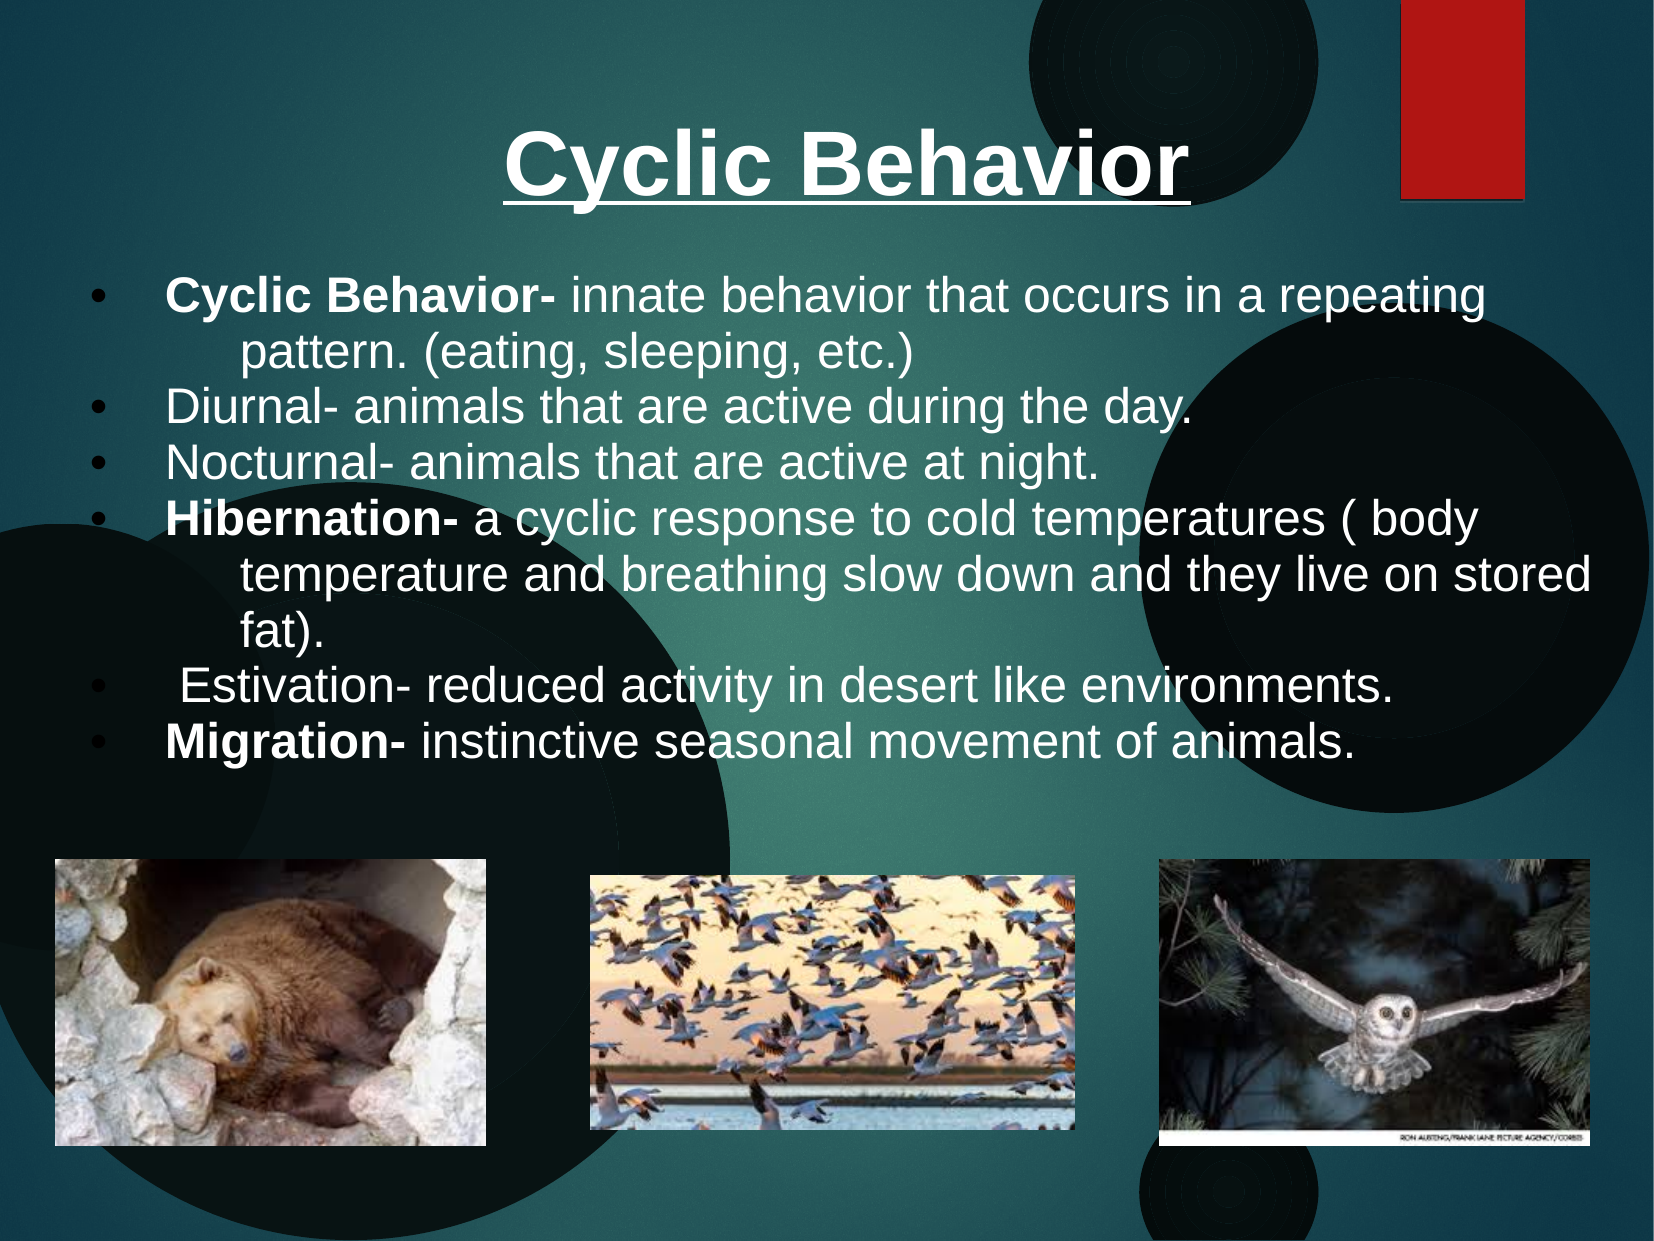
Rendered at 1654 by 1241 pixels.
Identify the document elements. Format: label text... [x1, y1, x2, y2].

text_box Cyclic Behavior- innate behavior that occurs in a repeating pattern. (eating, sleeping, etc.) Diurnal- animals that are active during the day. Nocturnal- animals that are active at night. Hibernation- a cyclic response to cold temperatures ( body temperature and breathing slow down and they live on stored fat). Estivation- reduced activity in desert like environments. Migration- instinctive seasonal movement of animals. [75, 259, 1619, 798]
text_box Cyclic Behavior [485, 105, 1210, 227]
picture [55, 859, 486, 1146]
picture [590, 875, 1075, 1130]
picture [1159, 859, 1590, 1146]
